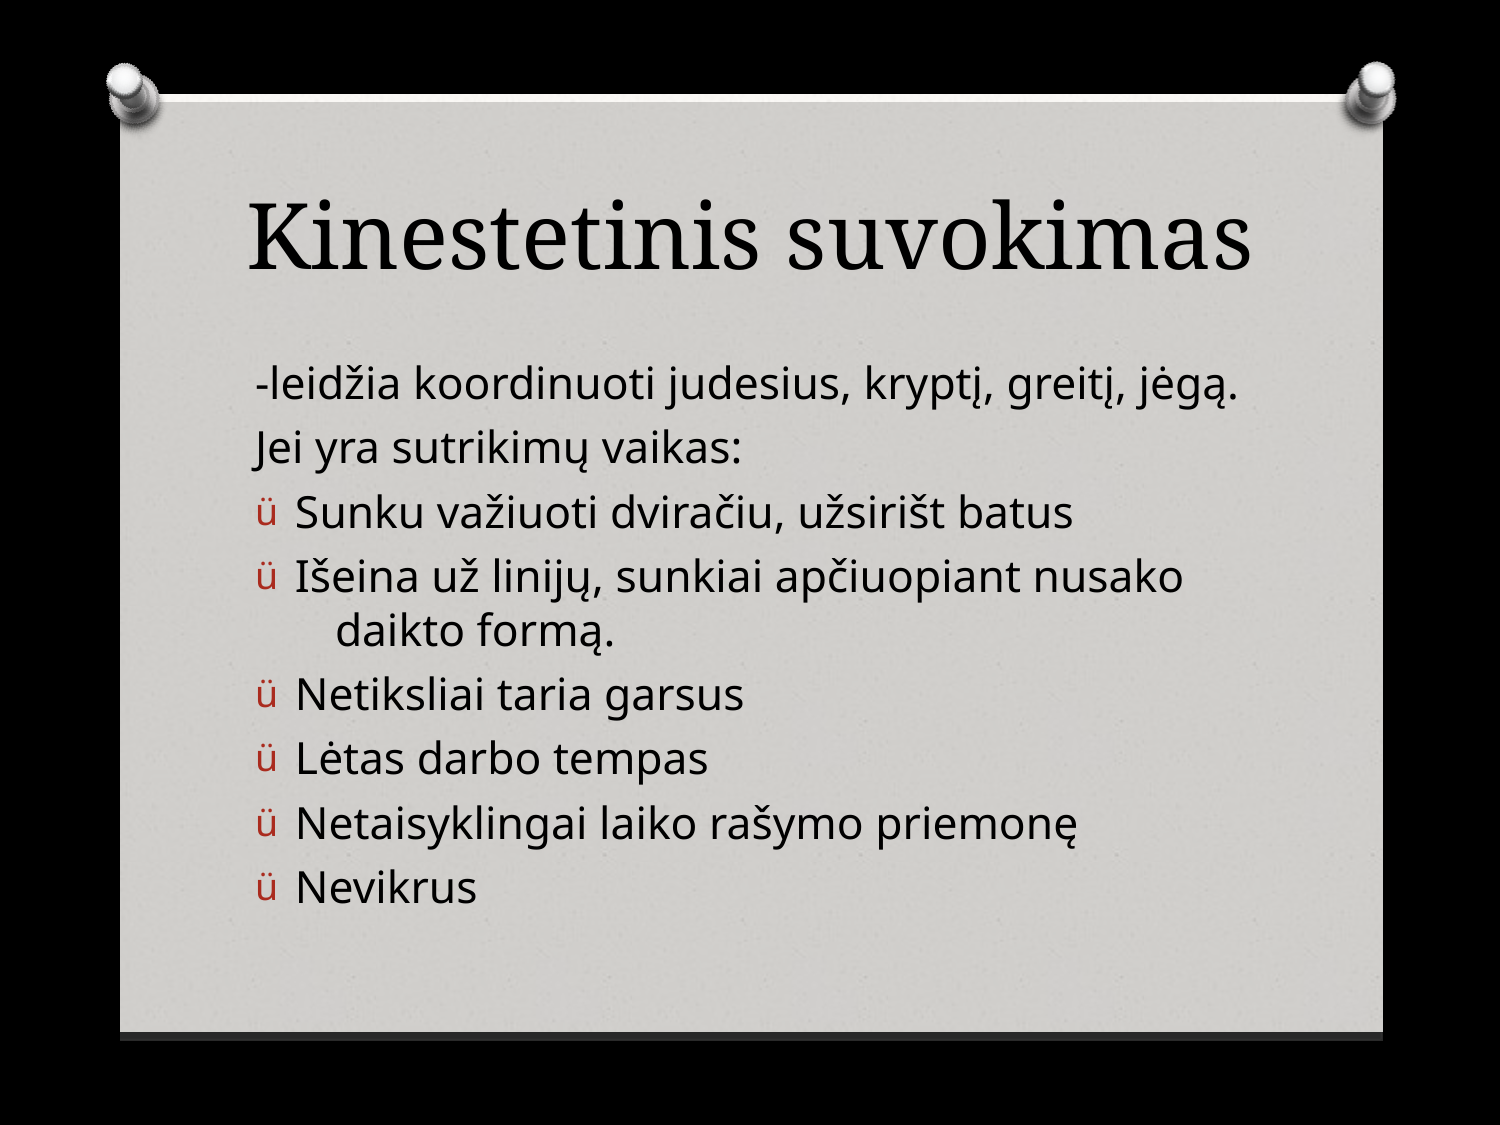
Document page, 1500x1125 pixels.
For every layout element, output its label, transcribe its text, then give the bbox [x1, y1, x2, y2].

title Kinestetinis suvokimas [179, 134, 1323, 332]
list -leidžia koordinuoti judesius, kryptį, greitį, jėgą. Jei yra sutrikimų vaikas: Sunku važiuoti dviračiu, užsirišt batus Išeina už linijų, sunkiai apčiuopiant nusako daikto formą. Netiksliai taria garsus Lėtas darbo tempas Netaisyklingai laiko rašymo priemonę Nevikrus [240, 347, 1257, 939]
